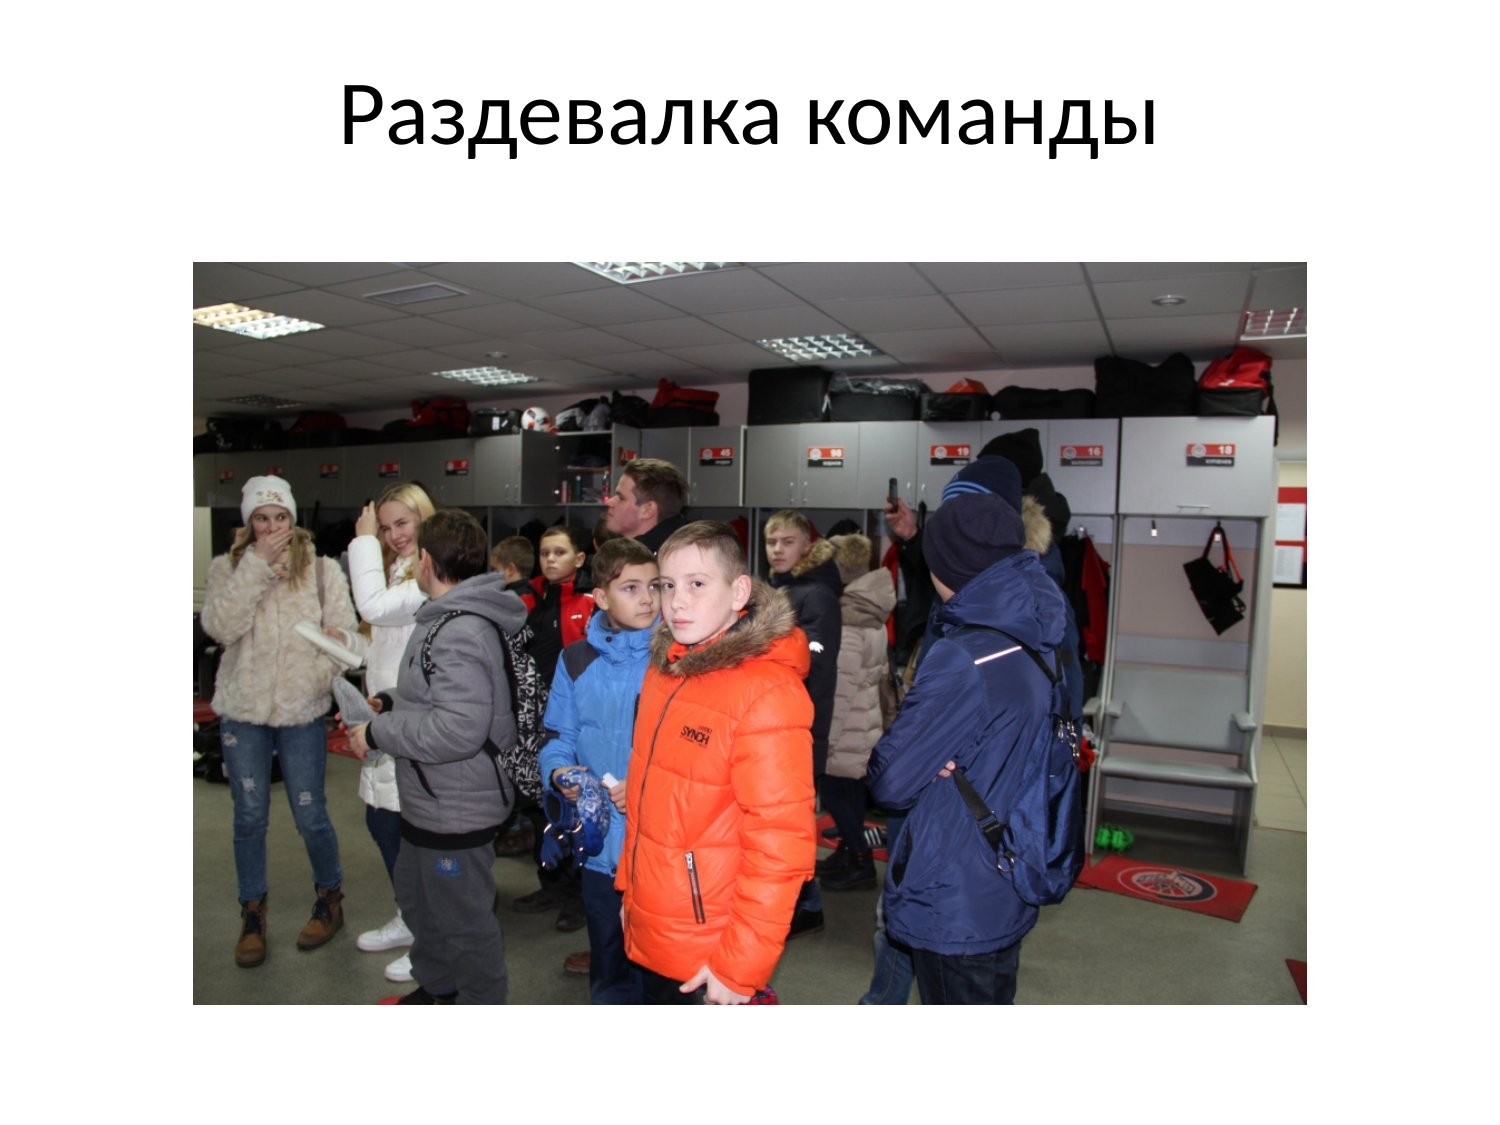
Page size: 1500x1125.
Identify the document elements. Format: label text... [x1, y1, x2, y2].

title Раздевалка команды [75, 45, 1425, 233]
picture [193, 262, 1307, 1005]
